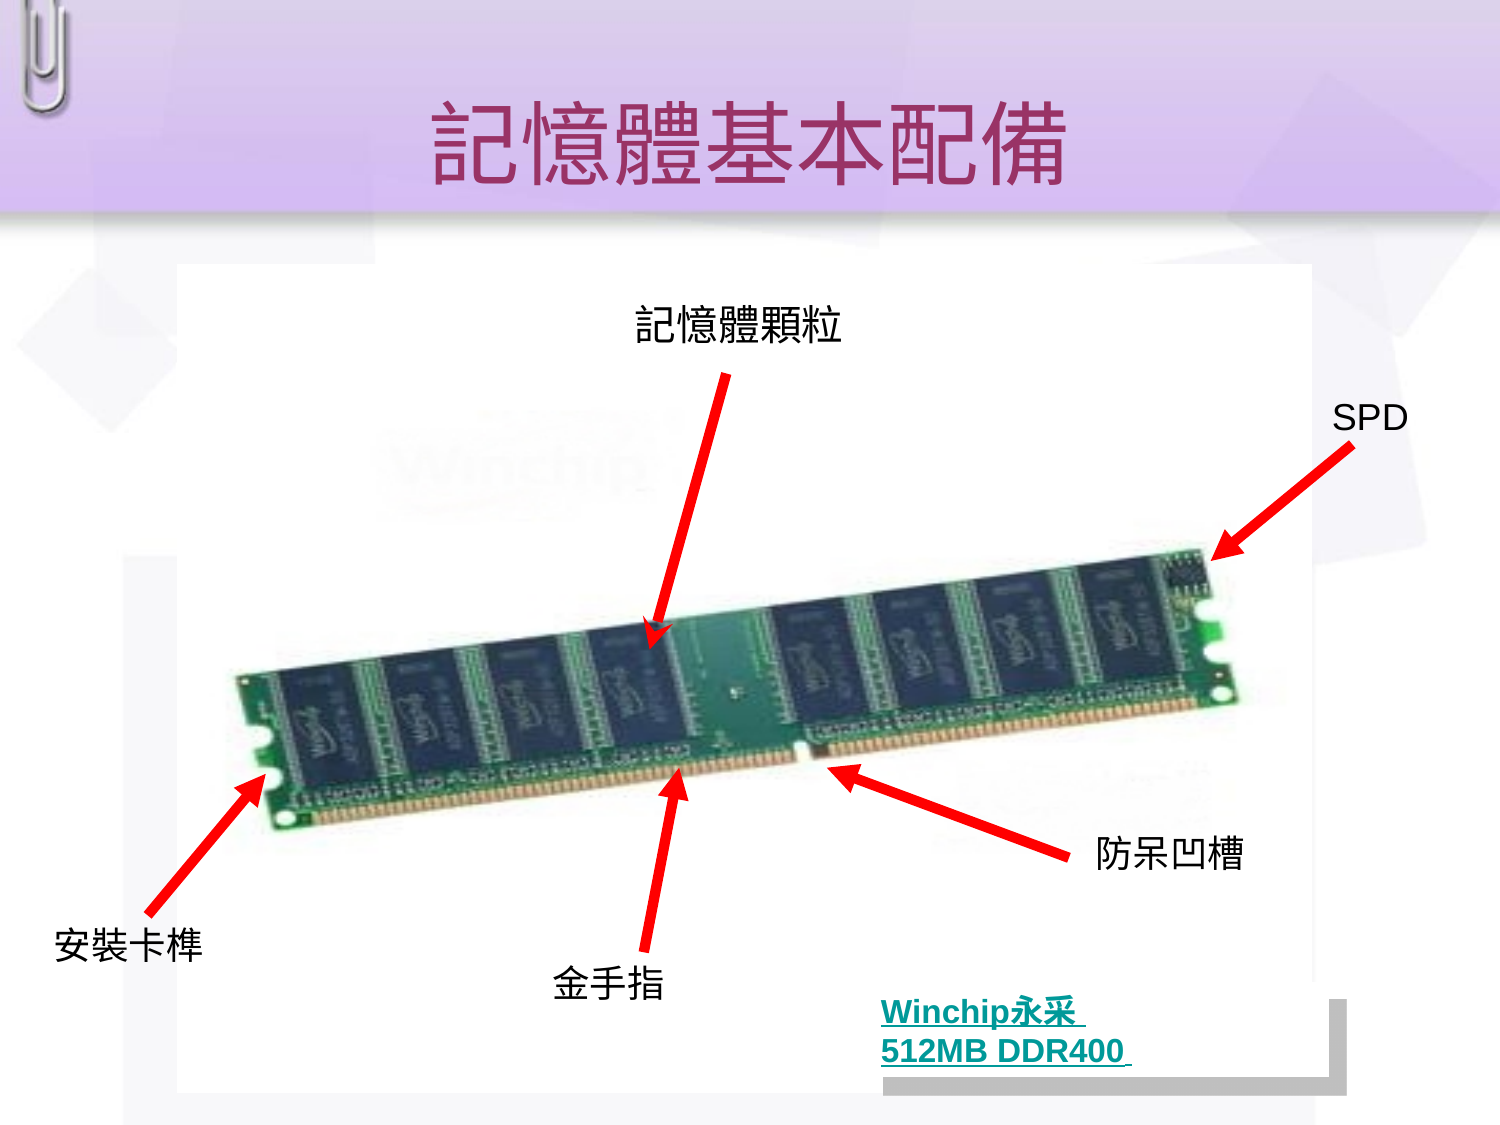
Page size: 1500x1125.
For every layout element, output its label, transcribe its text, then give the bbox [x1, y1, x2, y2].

text_box 記憶體顆粒 [620, 290, 904, 357]
text_box SPD [1317, 385, 1435, 446]
text_box 防呆凹槽 [1080, 822, 1365, 883]
table_header Winchip永采 512MB DDR400 [866, 982, 1329, 1077]
text_box 安裝卡榫 [38, 914, 227, 976]
picture [0, 0, 1500, 1125]
text_box 金手指 [537, 952, 768, 1013]
title 記憶體基本配備 [75, 45, 1426, 233]
